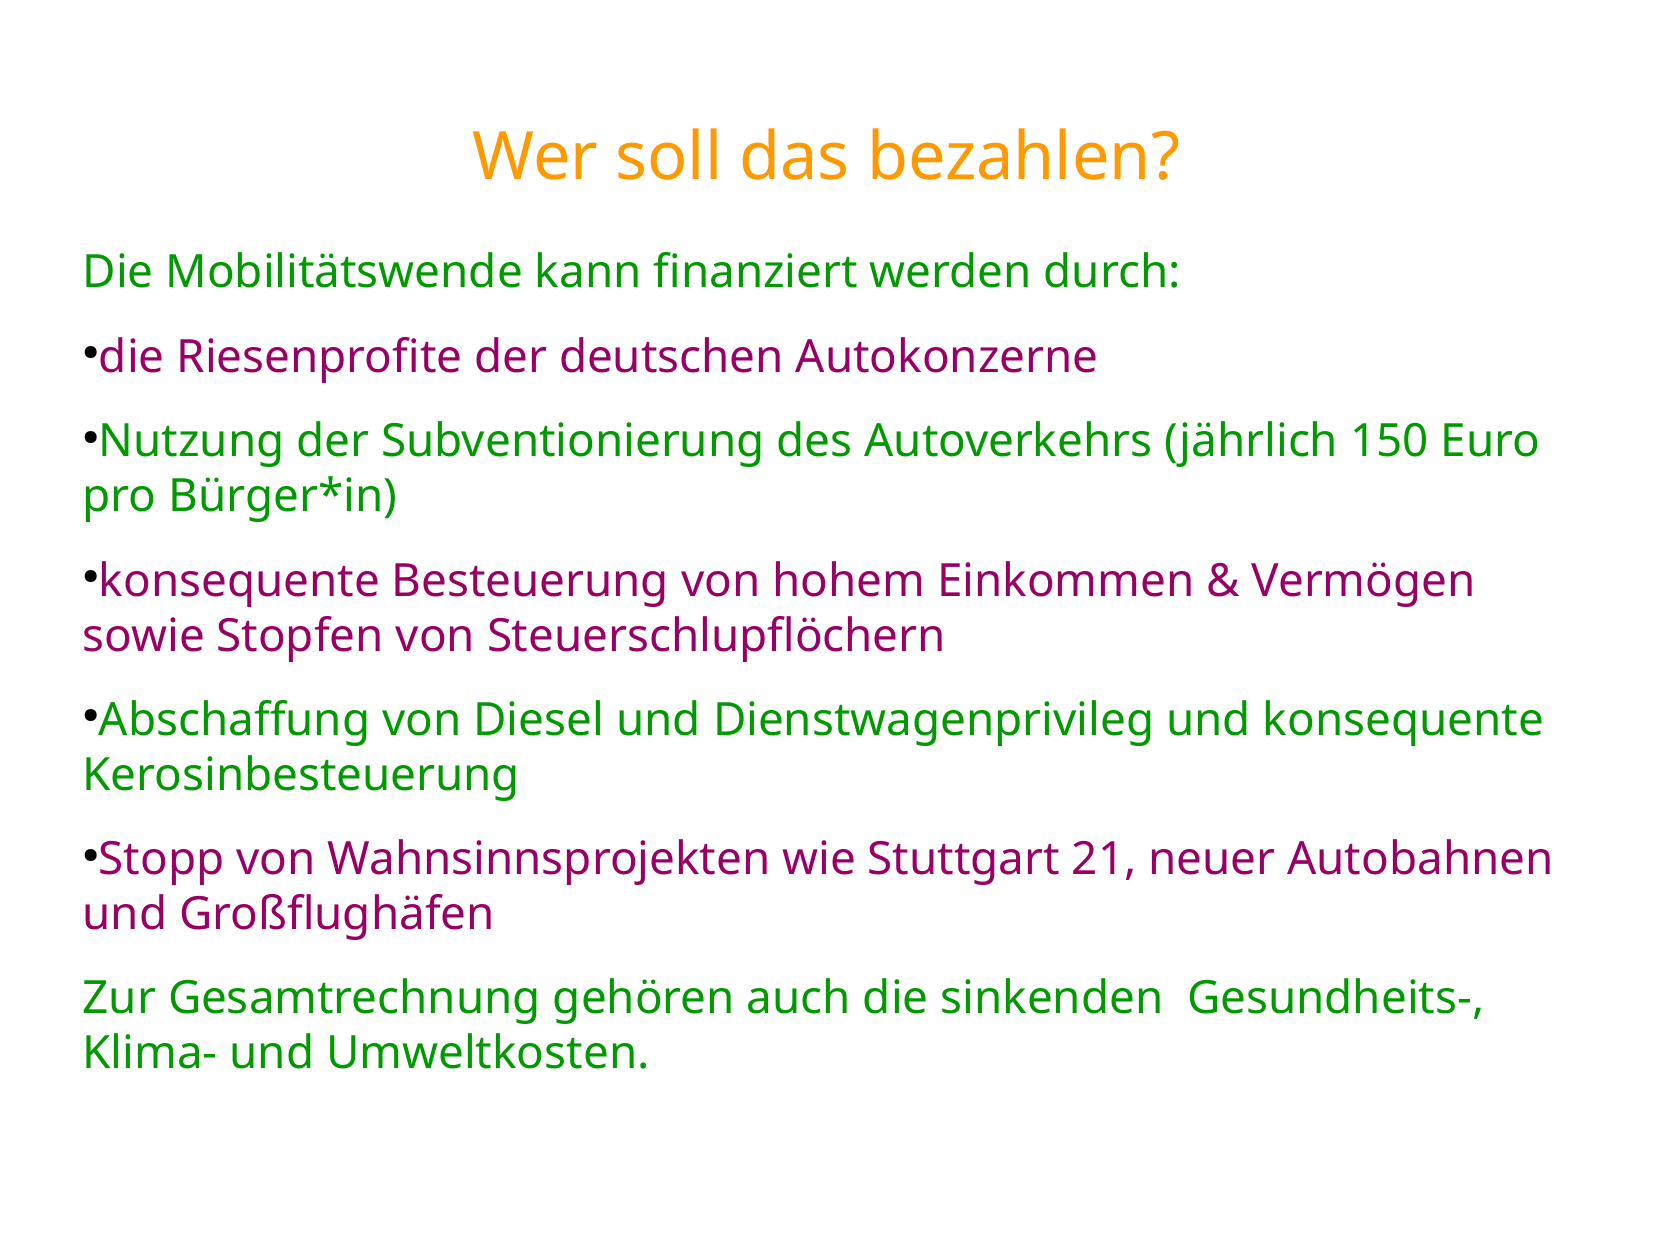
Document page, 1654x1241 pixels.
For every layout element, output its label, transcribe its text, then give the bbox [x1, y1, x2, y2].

title Wer soll das bezahlen? [82, 49, 1571, 242]
list Die Mobilitätswende kann finanziert werden durch: die Riesenprofite der deutschen Autokonzerne Nutzung der Subventionierung des Autoverkehrs (jährlich 150 Euro pro Bürger*in) konsequente Besteuerung von hohem Einkommen & Vermögen sowie Stopfen von Steuerschlupflöchern Abschaffung von Diesel­ und Dienstwagenprivileg und konsequente Kerosinbesteuerung Stopp von Wahnsinnsprojekten wie Stuttgart 21, neuer Autobahnen und Großflughäfen Zur Gesamtrechnung gehören auch die sinkenden Gesundheits­-, Klima-­ und Umweltkosten. [82, 242, 1571, 1193]
